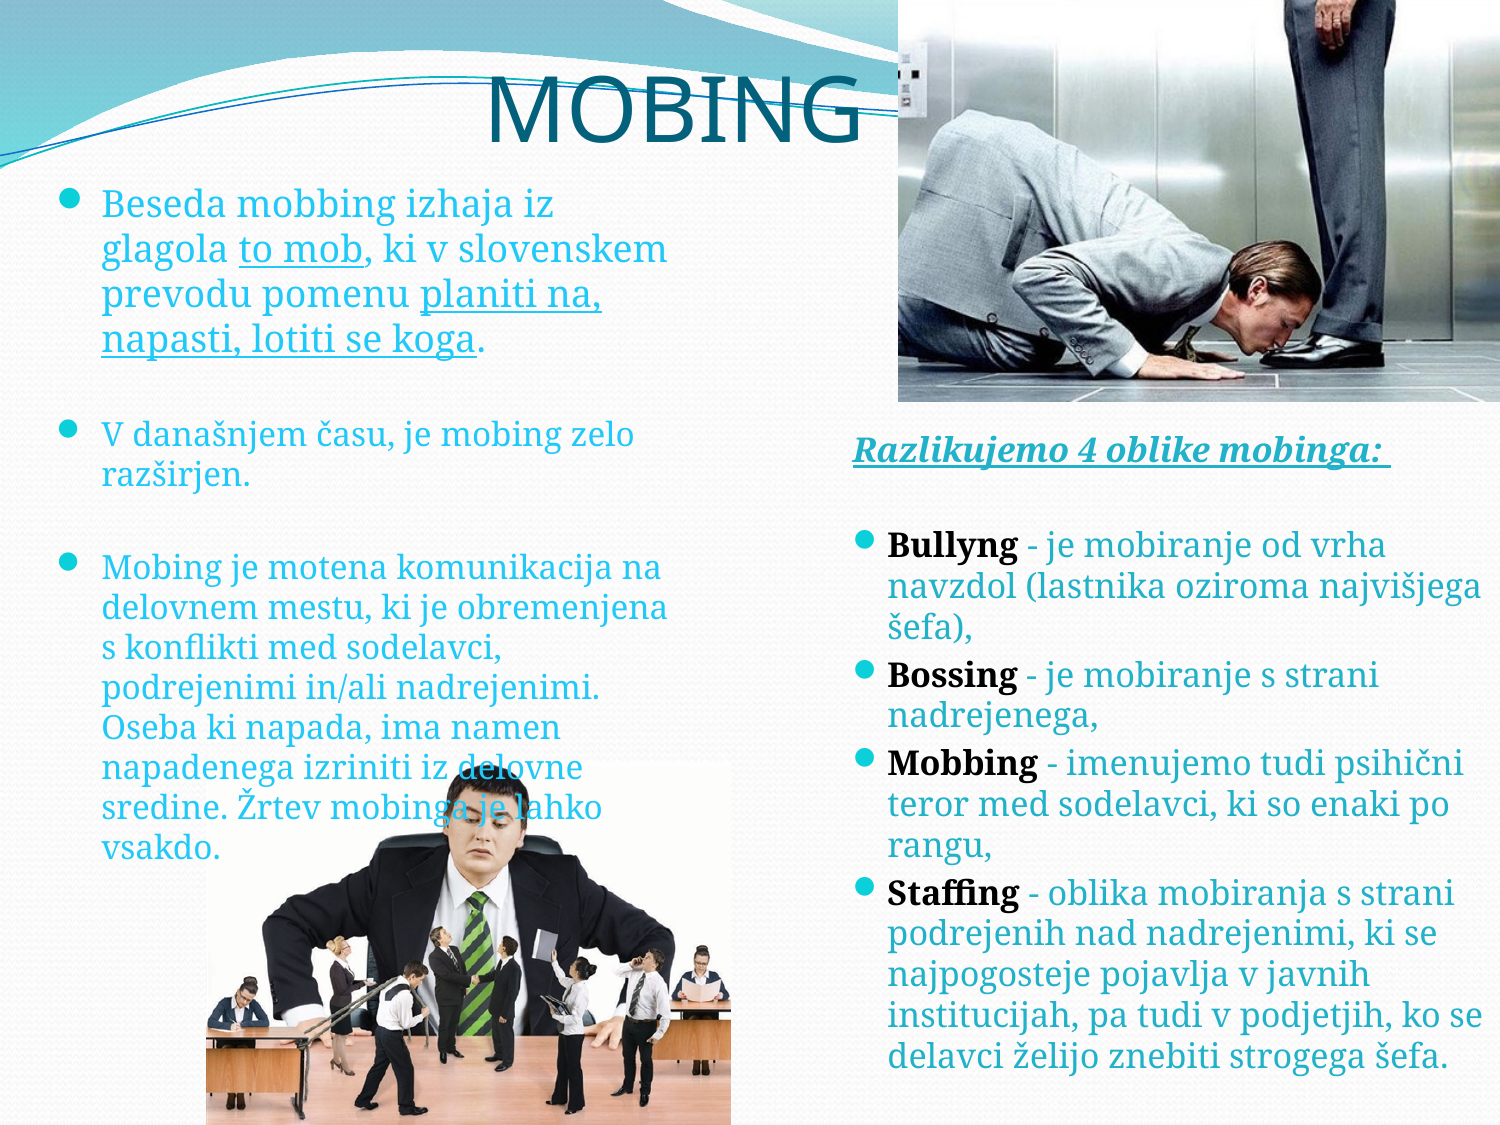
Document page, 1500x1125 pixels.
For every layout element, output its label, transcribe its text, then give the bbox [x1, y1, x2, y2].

title MOBING [0, 42, 1350, 162]
picture [0, 0, 1500, 1125]
list Beseda mobbing izhaja iz glagola to mob, ki v slovenskem prevodu pomenu planiti na, napasti, lotiti se koga. V današnjem času, je mobing zelo razširjen. Mobing je motena komunikacija na delovnem mestu, ki je obremenjena s konflikti med sodelavci, podrejenimi in/ali nadrejenimi. Oseba ki napada, ima namen napadenega izriniti iz delovne sredine. Žrtev mobinga je lahko vsakdo. [41, 172, 704, 901]
list Razlikujemo 4 oblike mobinga: Bullyng - je mobiranje od vrha navzdol (lastnika oziroma najvišjega šefa), Bossing - je mobiranje s strani nadrejenega, Mobbing - imenujemo tudi psihični teror med sodelavci, ki so enaki po rangu, Staffing - oblika mobiranja s strani podrejenih nad nadrejenimi, ki se najpogosteje pojavlja v javnih institucijah, pa tudi v podjetjih, ko se delavci želijo znebiti strogega šefa. [837, 420, 1500, 1125]
